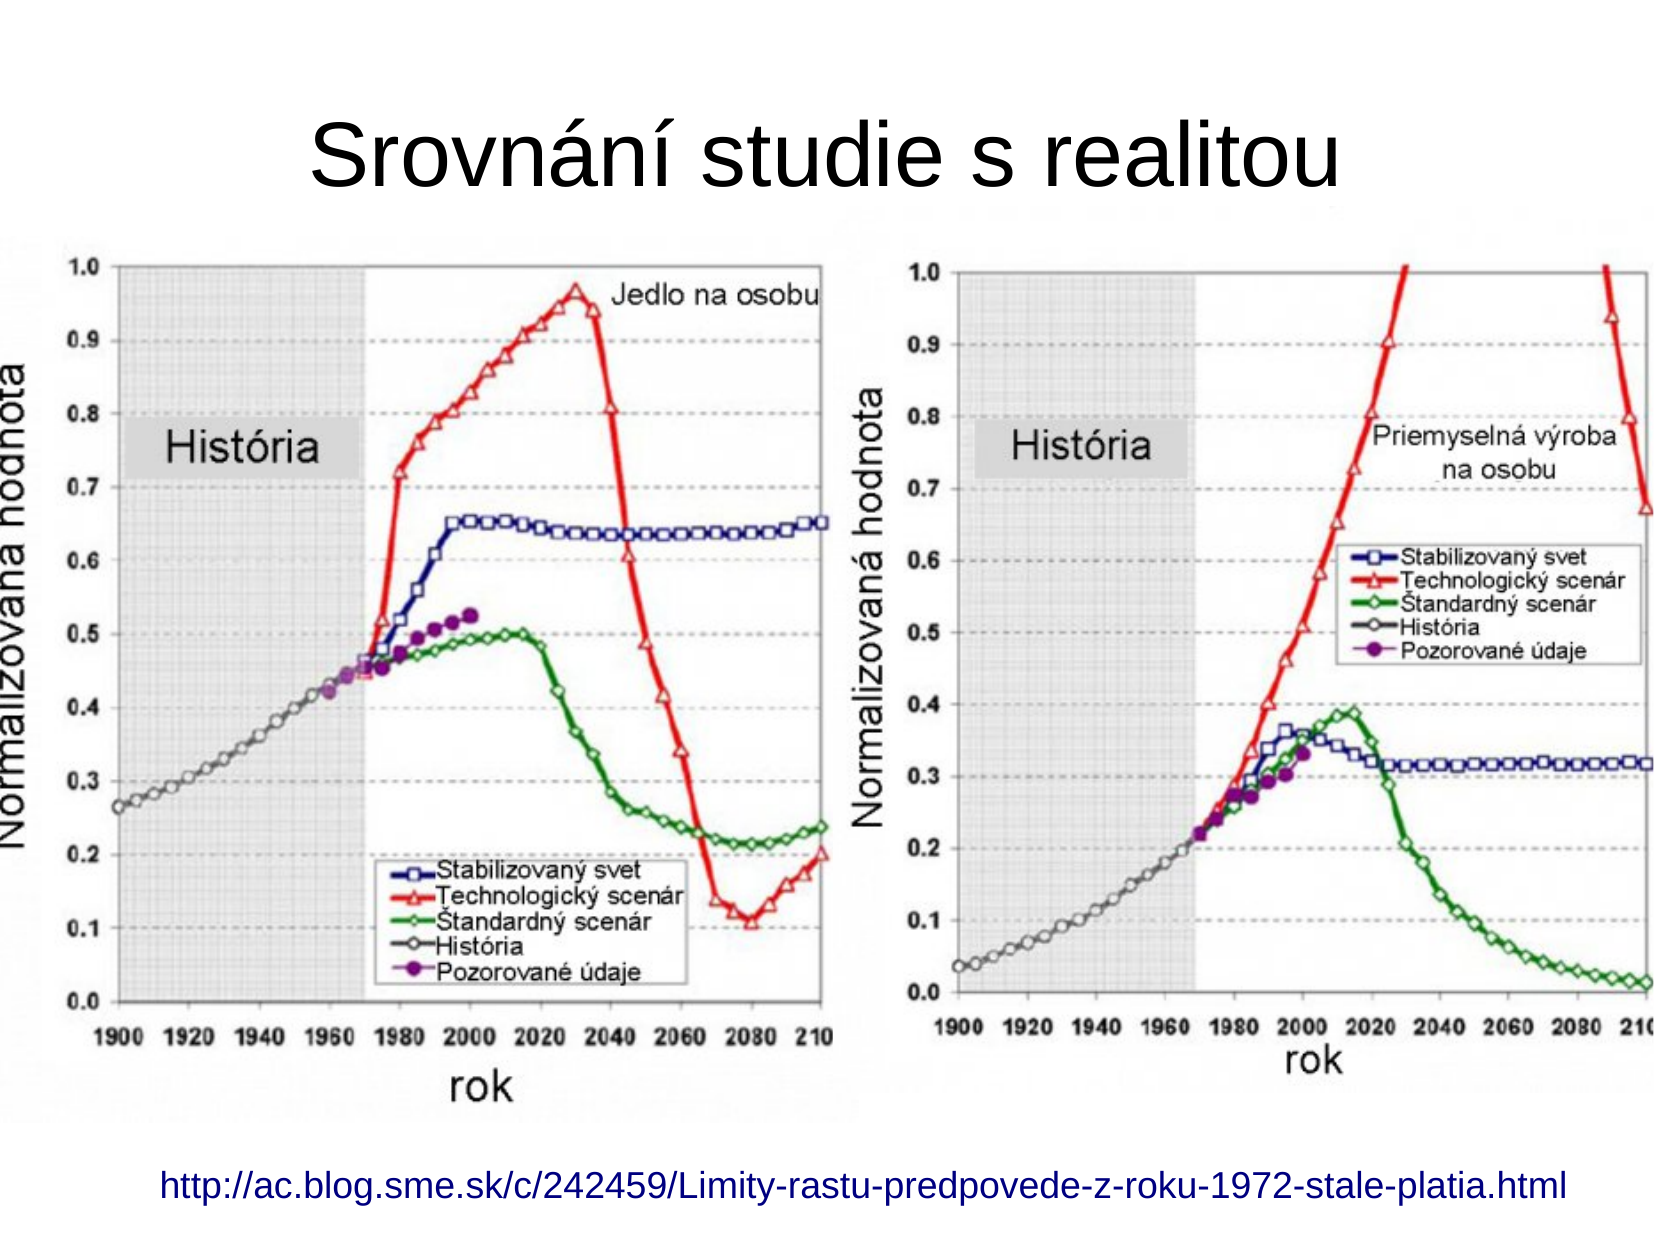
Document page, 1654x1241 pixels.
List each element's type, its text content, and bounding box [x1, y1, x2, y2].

text_box http://ac.blog.sme.sk/c/242459/Limity-rastu-predpovede-z-roku-1972-stale-platia.html [144, 1157, 1583, 1215]
title Srovnání studie s realitou [82, 56, 1571, 249]
picture [0, 206, 1654, 1123]
